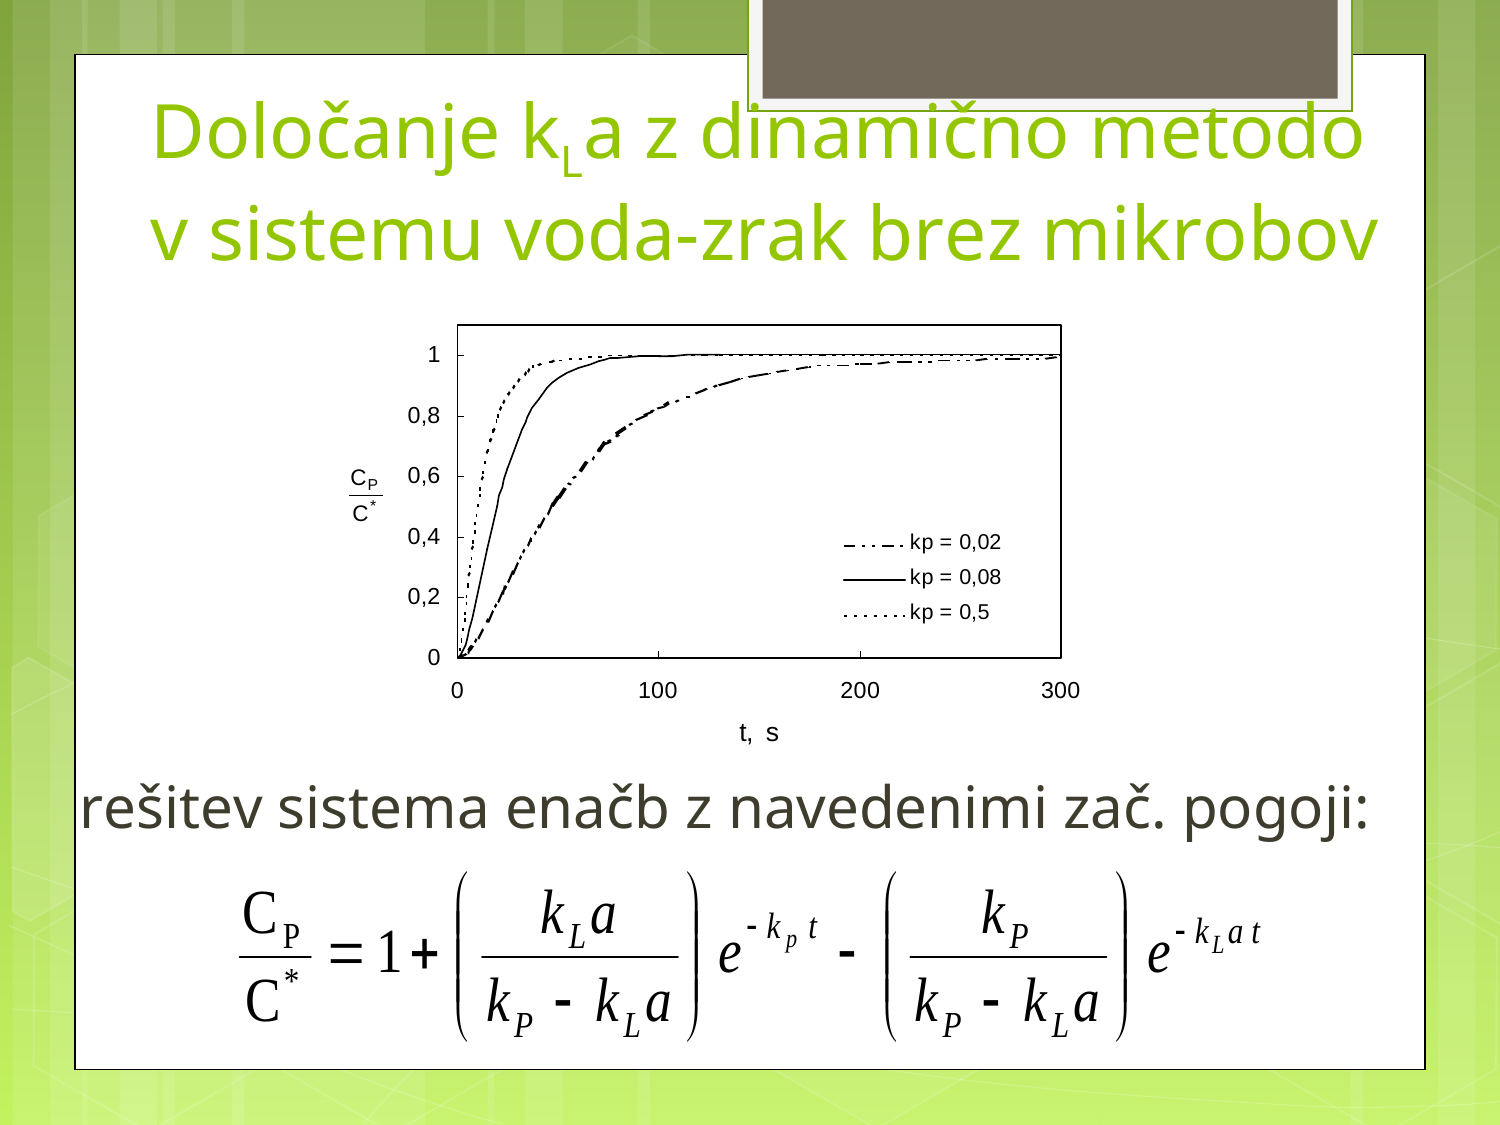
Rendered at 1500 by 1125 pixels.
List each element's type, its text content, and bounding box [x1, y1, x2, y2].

title Določanje kLa z dinamično metodo v sistemu voda-zrak brez mikrobov [135, 75, 1465, 284]
picture [336, 288, 1093, 768]
chart [230, 857, 1269, 1053]
list rešitev sistema enačb z navedenimi zač. pogoji: [53, 763, 1479, 1006]
